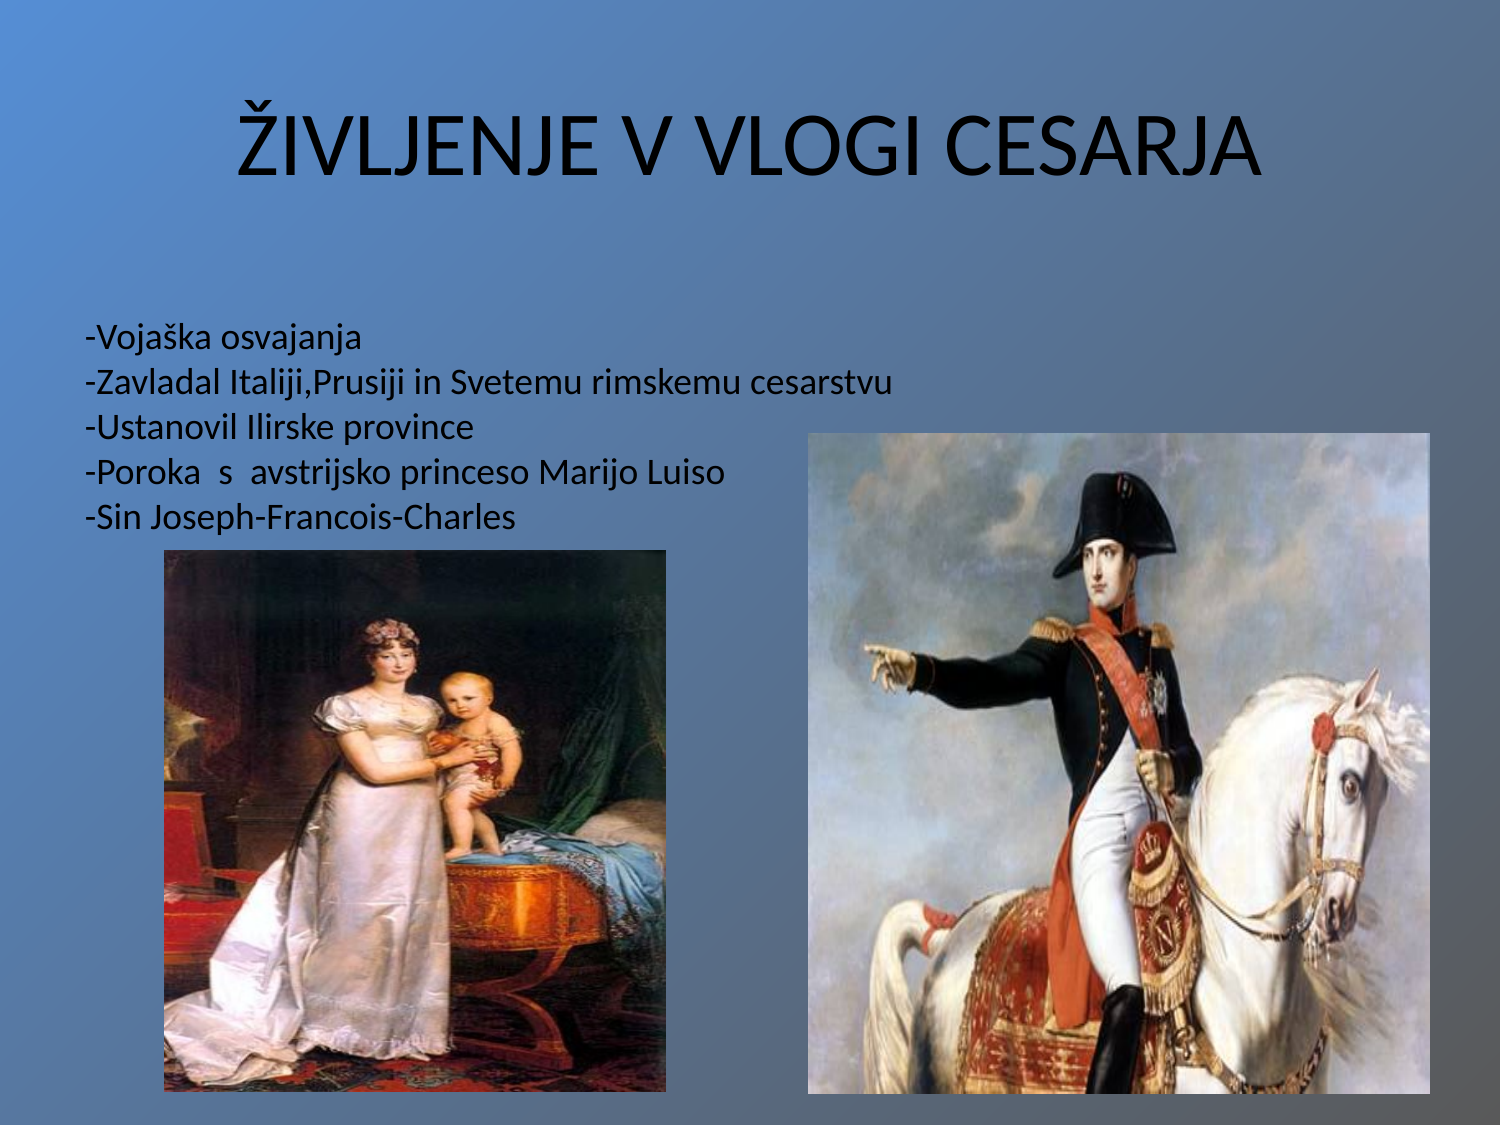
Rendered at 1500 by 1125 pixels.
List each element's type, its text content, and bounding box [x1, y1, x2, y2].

picture [164, 550, 666, 1092]
text_box -Vojaška osvajanja -Zavladal Italiji,Prusiji in Svetemu rimskemu cesarstvu -Ustanovil Ilirske province -Poroka s avstrijsko princeso Marijo Luiso -Sin Joseph-Francois-Charles [70, 304, 1008, 680]
title ŽIVLJENJE V VLOGI CESARJA [75, 45, 1425, 233]
picture [808, 433, 1430, 1094]
